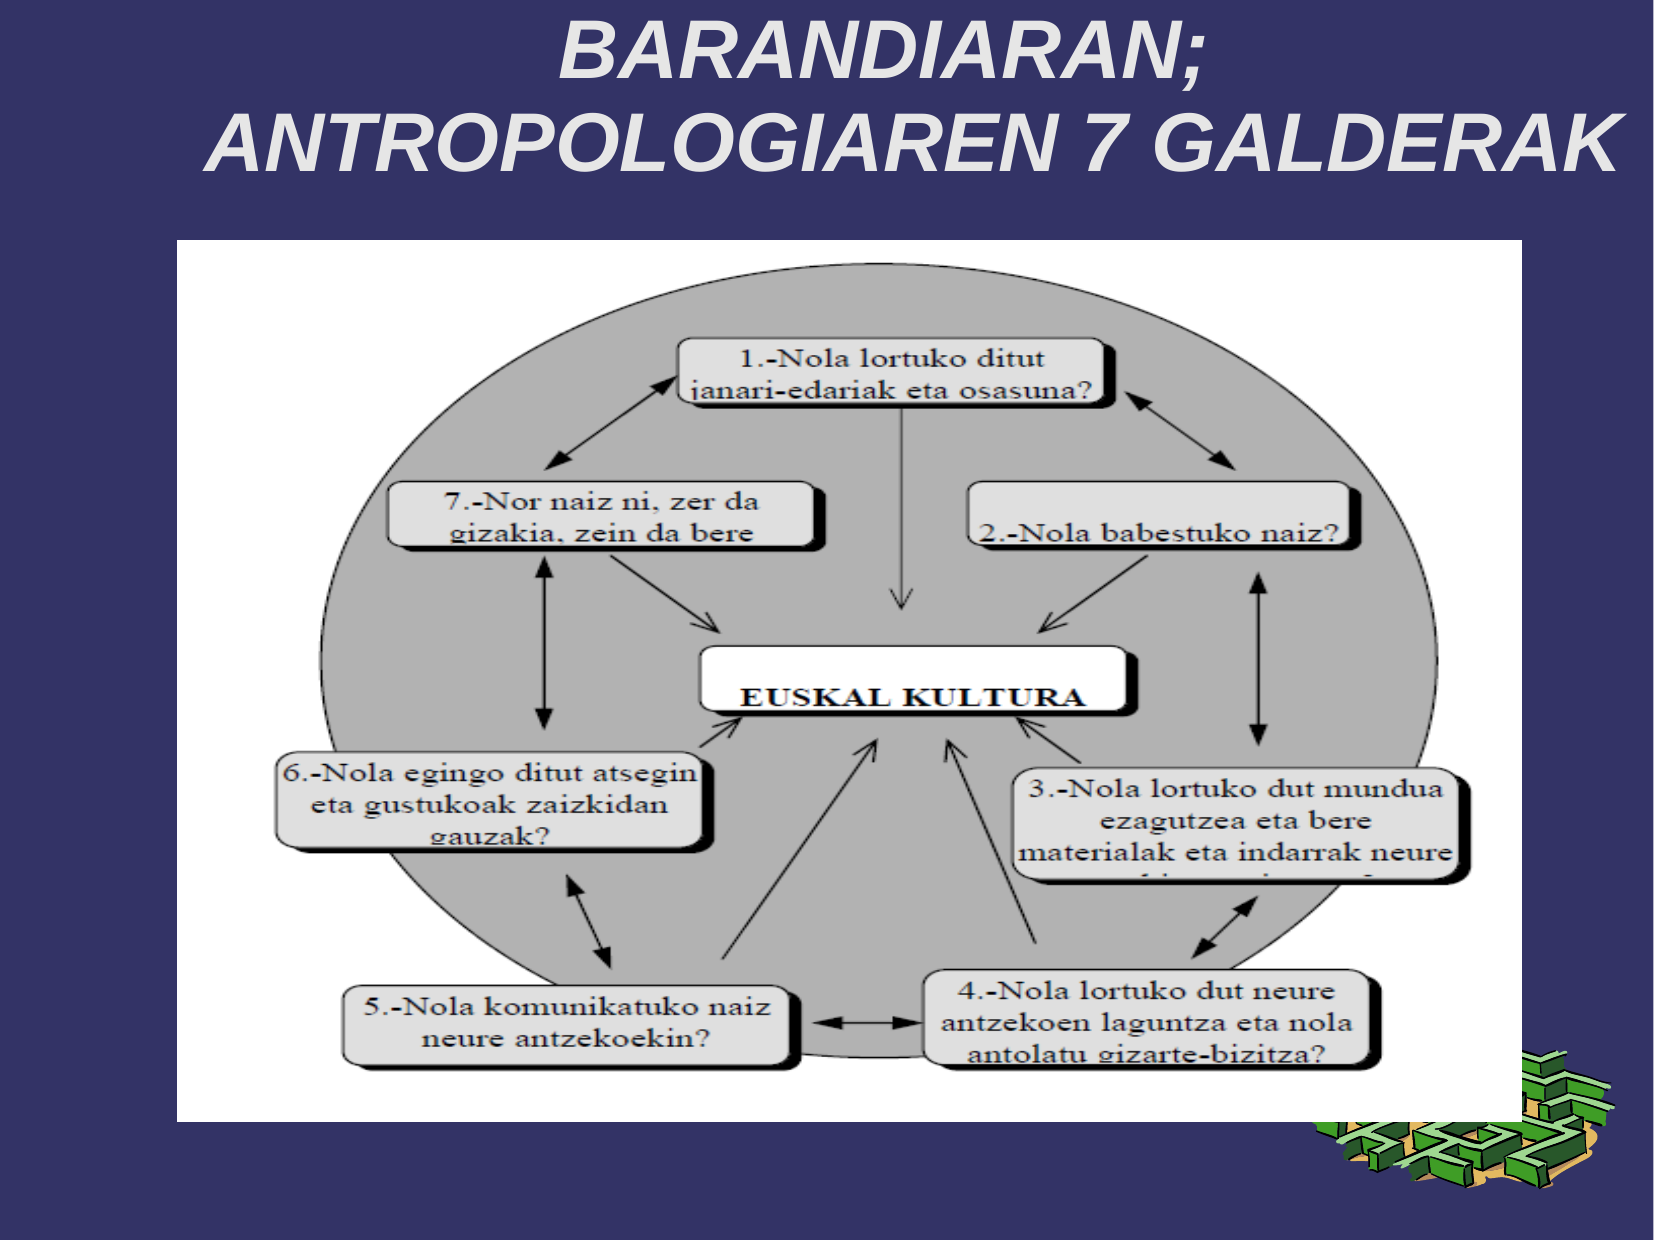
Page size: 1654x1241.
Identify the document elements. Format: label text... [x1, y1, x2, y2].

picture [177, 240, 1522, 1123]
title BARANDIARAN; ANTROPOLOGIAREN 7 GALDERAK [118, 0, 1651, 193]
